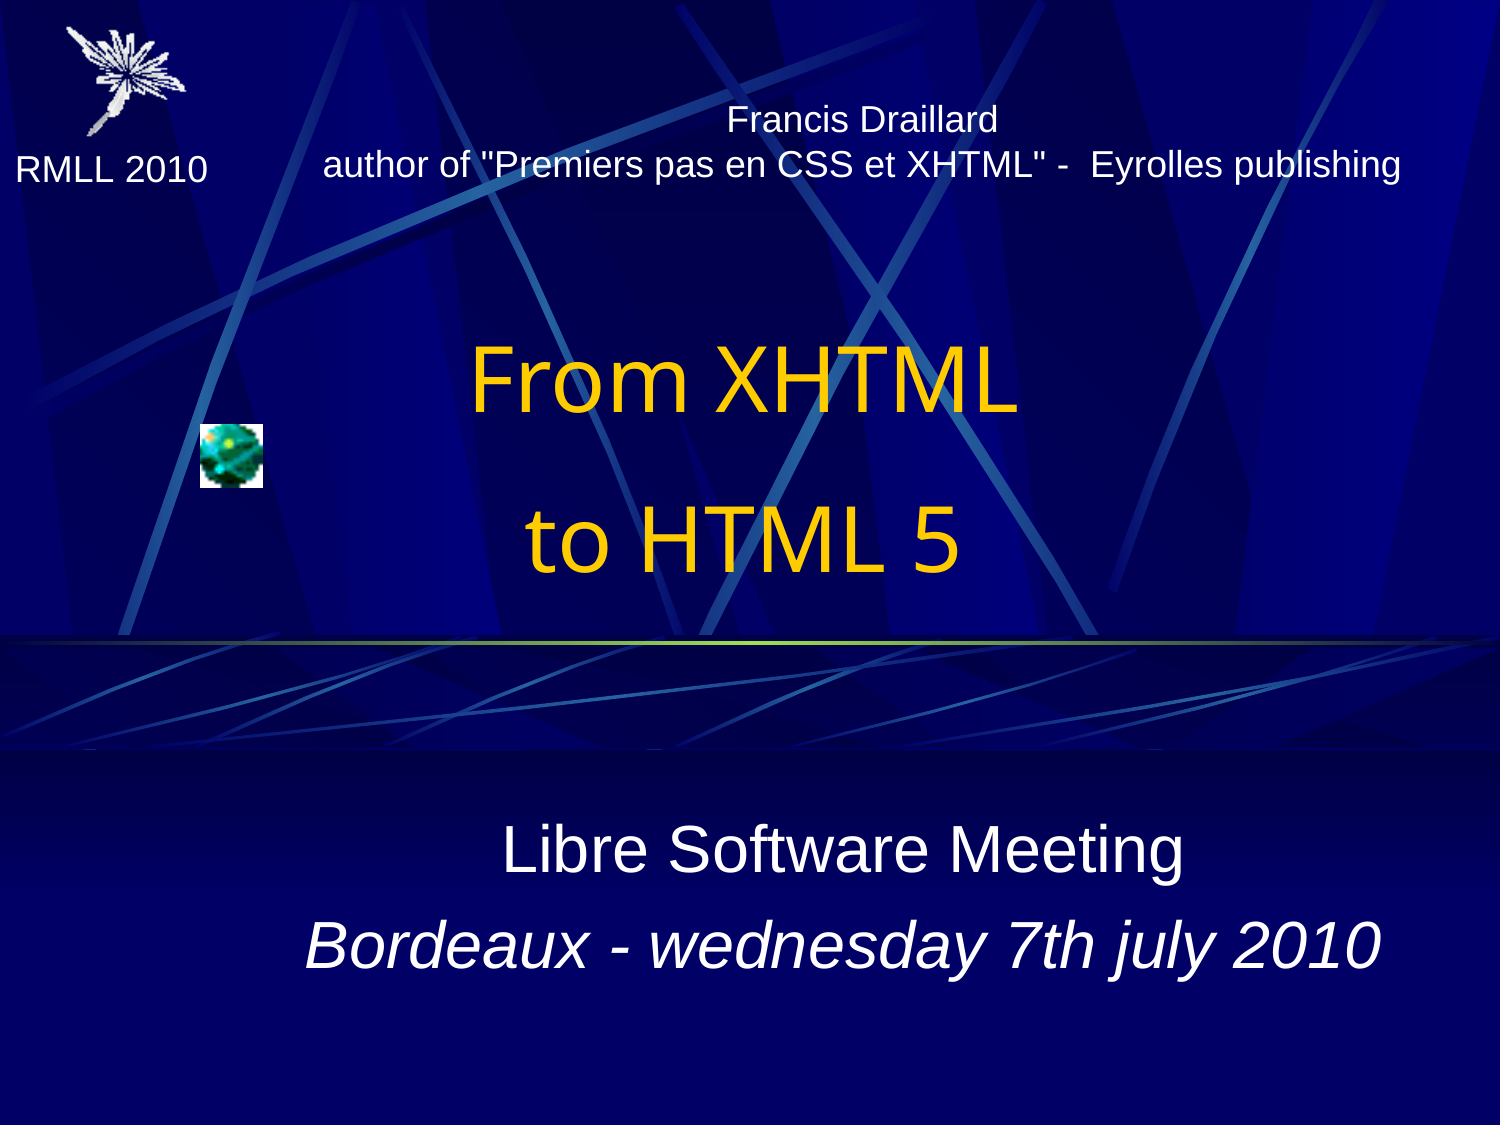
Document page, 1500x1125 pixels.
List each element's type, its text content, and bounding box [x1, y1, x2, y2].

subtitle Libre Software Meeting Bordeaux - wednesday 7th july 2010 [274, 750, 1413, 1038]
picture [62, 24, 188, 138]
title From XHTML to HTML 5 [150, 299, 1338, 613]
text_box Francis Draillard author of "Premiers pas en CSS et XHTML" - Eyrolles publishing [287, 87, 1438, 193]
